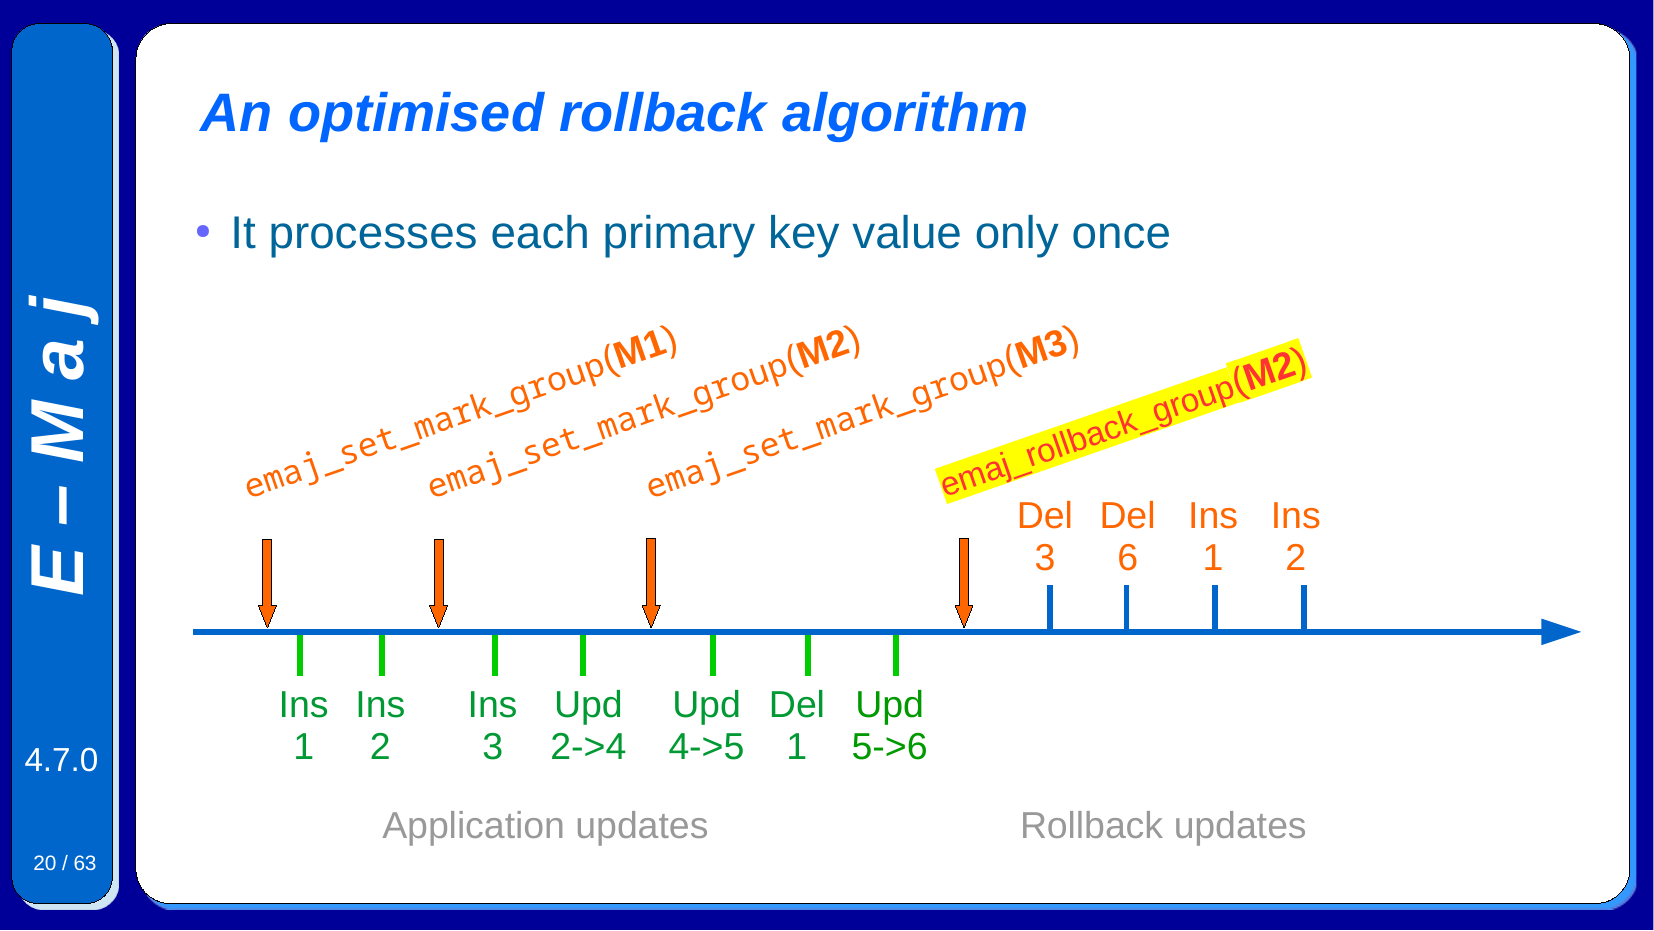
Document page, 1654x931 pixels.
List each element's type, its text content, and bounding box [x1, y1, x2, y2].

text_box Upd 5->6 [836, 676, 962, 777]
text_box [955, 538, 973, 628]
text_box Ins 1 [1187, 487, 1256, 588]
text_box Upd 2->4 [535, 676, 653, 777]
text_box Rollback updates [1005, 796, 1428, 854]
text_box Application updates [367, 796, 805, 854]
text_box Ins 2 [340, 676, 432, 777]
title An optimised rollback algorithm [200, 34, 1575, 191]
text_box Ins 2 [1256, 487, 1347, 588]
text_box Ins 3 [452, 676, 535, 777]
text_box emaj_rollback_group(M2) [917, 313, 1369, 530]
text_box emaj_set_mark_group(M2) [403, 302, 887, 530]
text_box Del 6 [1084, 487, 1187, 588]
text_box emaj_set_mark_group(M3) [622, 302, 1105, 530]
text_box [429, 539, 448, 628]
text_box Del 1 [779, 676, 836, 777]
text_box [642, 538, 661, 628]
text_box Upd 4->5 [653, 676, 779, 777]
text_box [258, 539, 277, 628]
text_box Del 3 [1002, 487, 1084, 588]
text_box Ins 1 [263, 676, 340, 777]
list It processes each primary key value only once [177, 206, 1587, 827]
text_box emaj_set_mark_group(M1) [220, 302, 700, 530]
